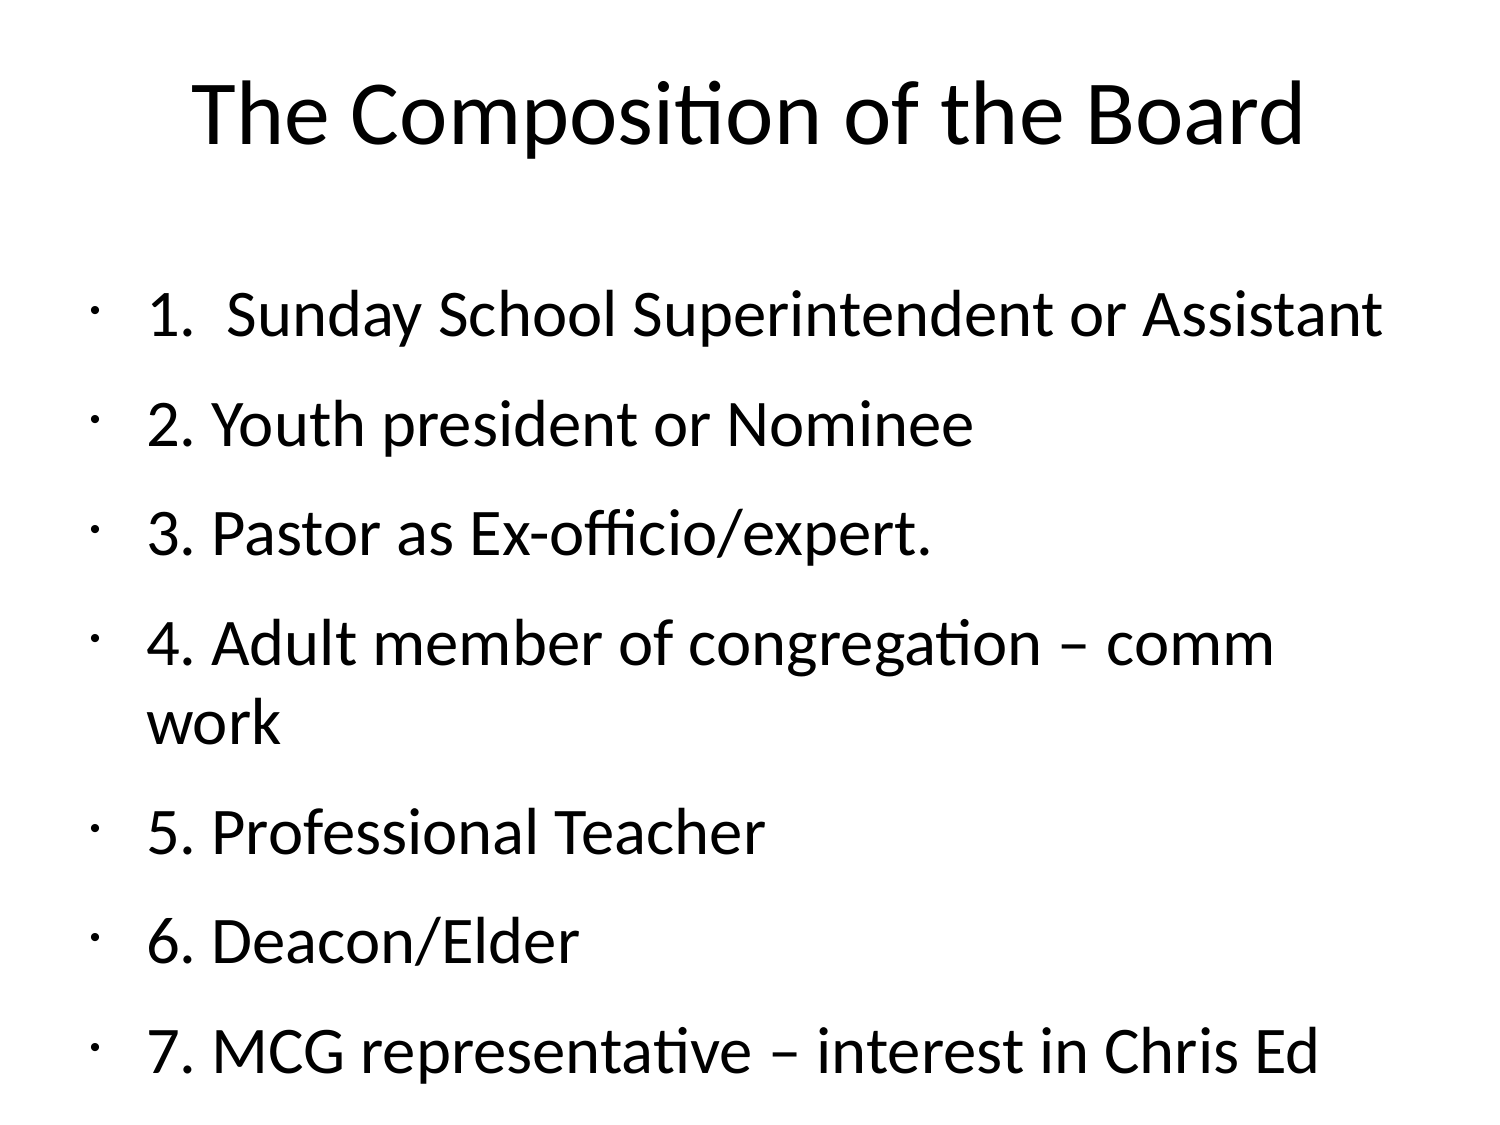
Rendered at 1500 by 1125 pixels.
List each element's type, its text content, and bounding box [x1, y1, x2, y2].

title The Composition of the Board [75, 45, 1425, 233]
list 1. Sunday School Superintendent or Assistant 2. Youth president or Nominee 3. Pastor as Ex-officio/expert. 4. Adult member of congregation – comm work 5. Professional Teacher 6. Deacon/Elder 7. MCG representative – interest in Chris Ed 8. WCG representative – interest in Chris Ed 9. Representative from Evangelism - interest [75, 262, 1425, 1100]
